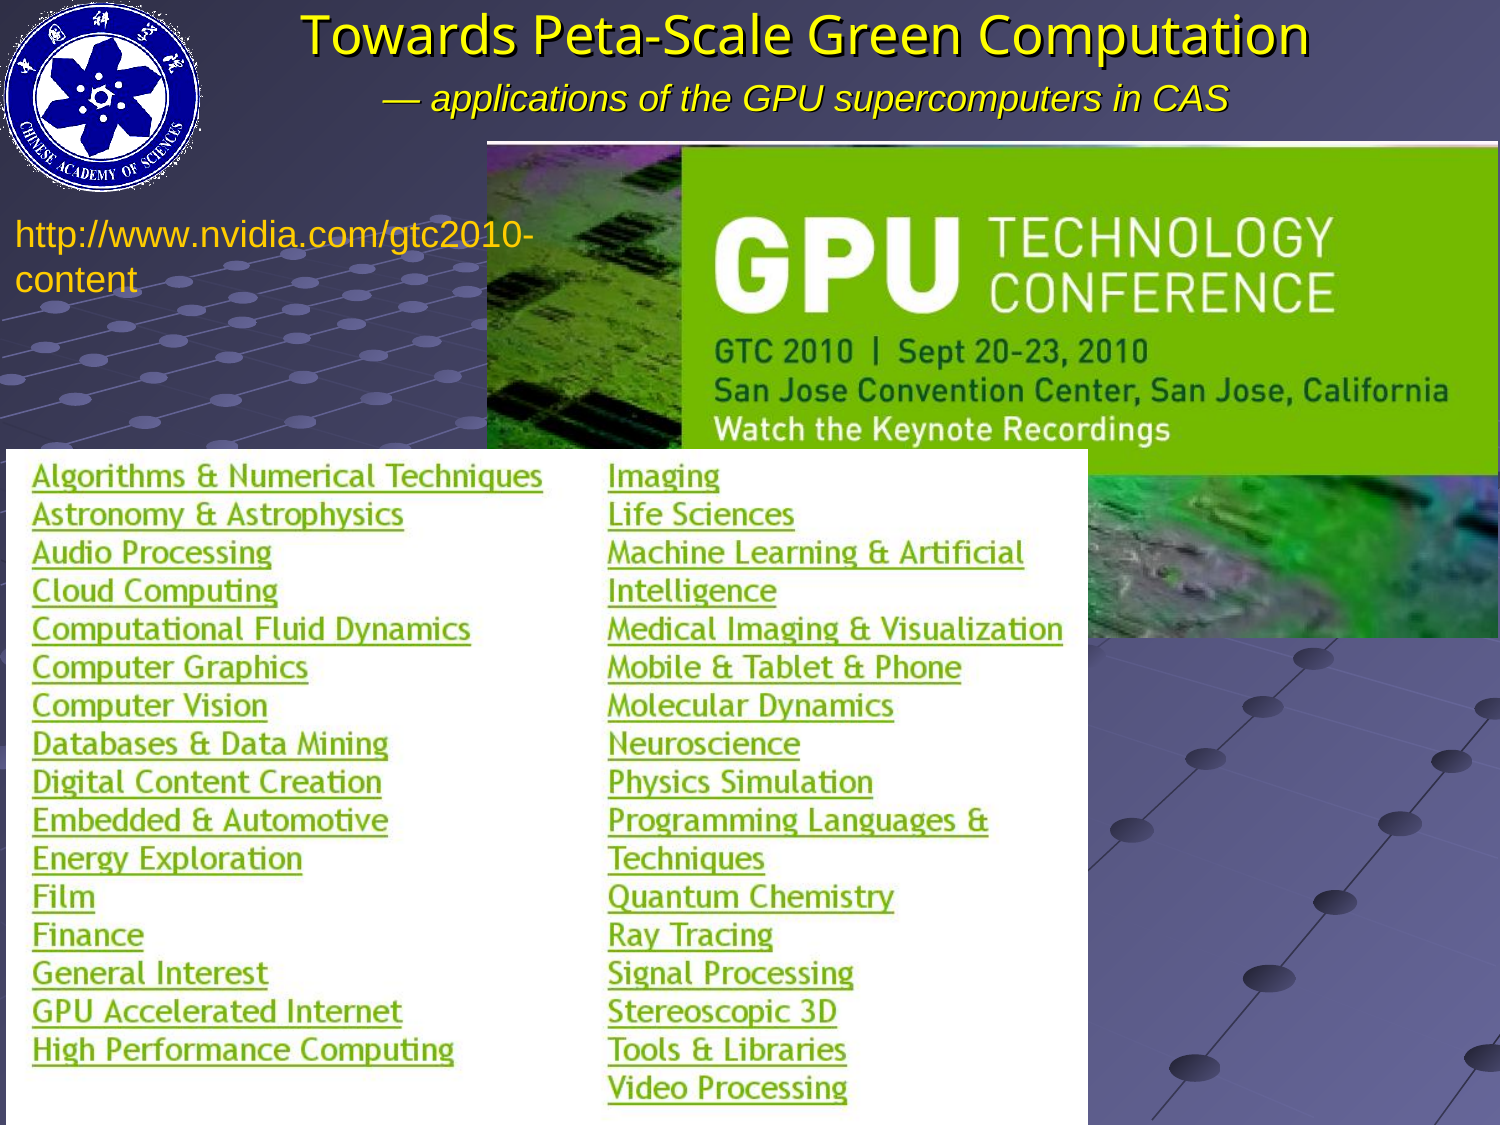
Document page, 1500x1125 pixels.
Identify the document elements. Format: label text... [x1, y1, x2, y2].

text_box http://www.nvidia.com/gtc2010-content [0, 202, 671, 263]
picture [6, 151, 1498, 1125]
text_box Towards Peta-Scale Green Computation — applications of the GPU supercomputers in CAS [206, 0, 1500, 151]
picture [0, 0, 206, 194]
